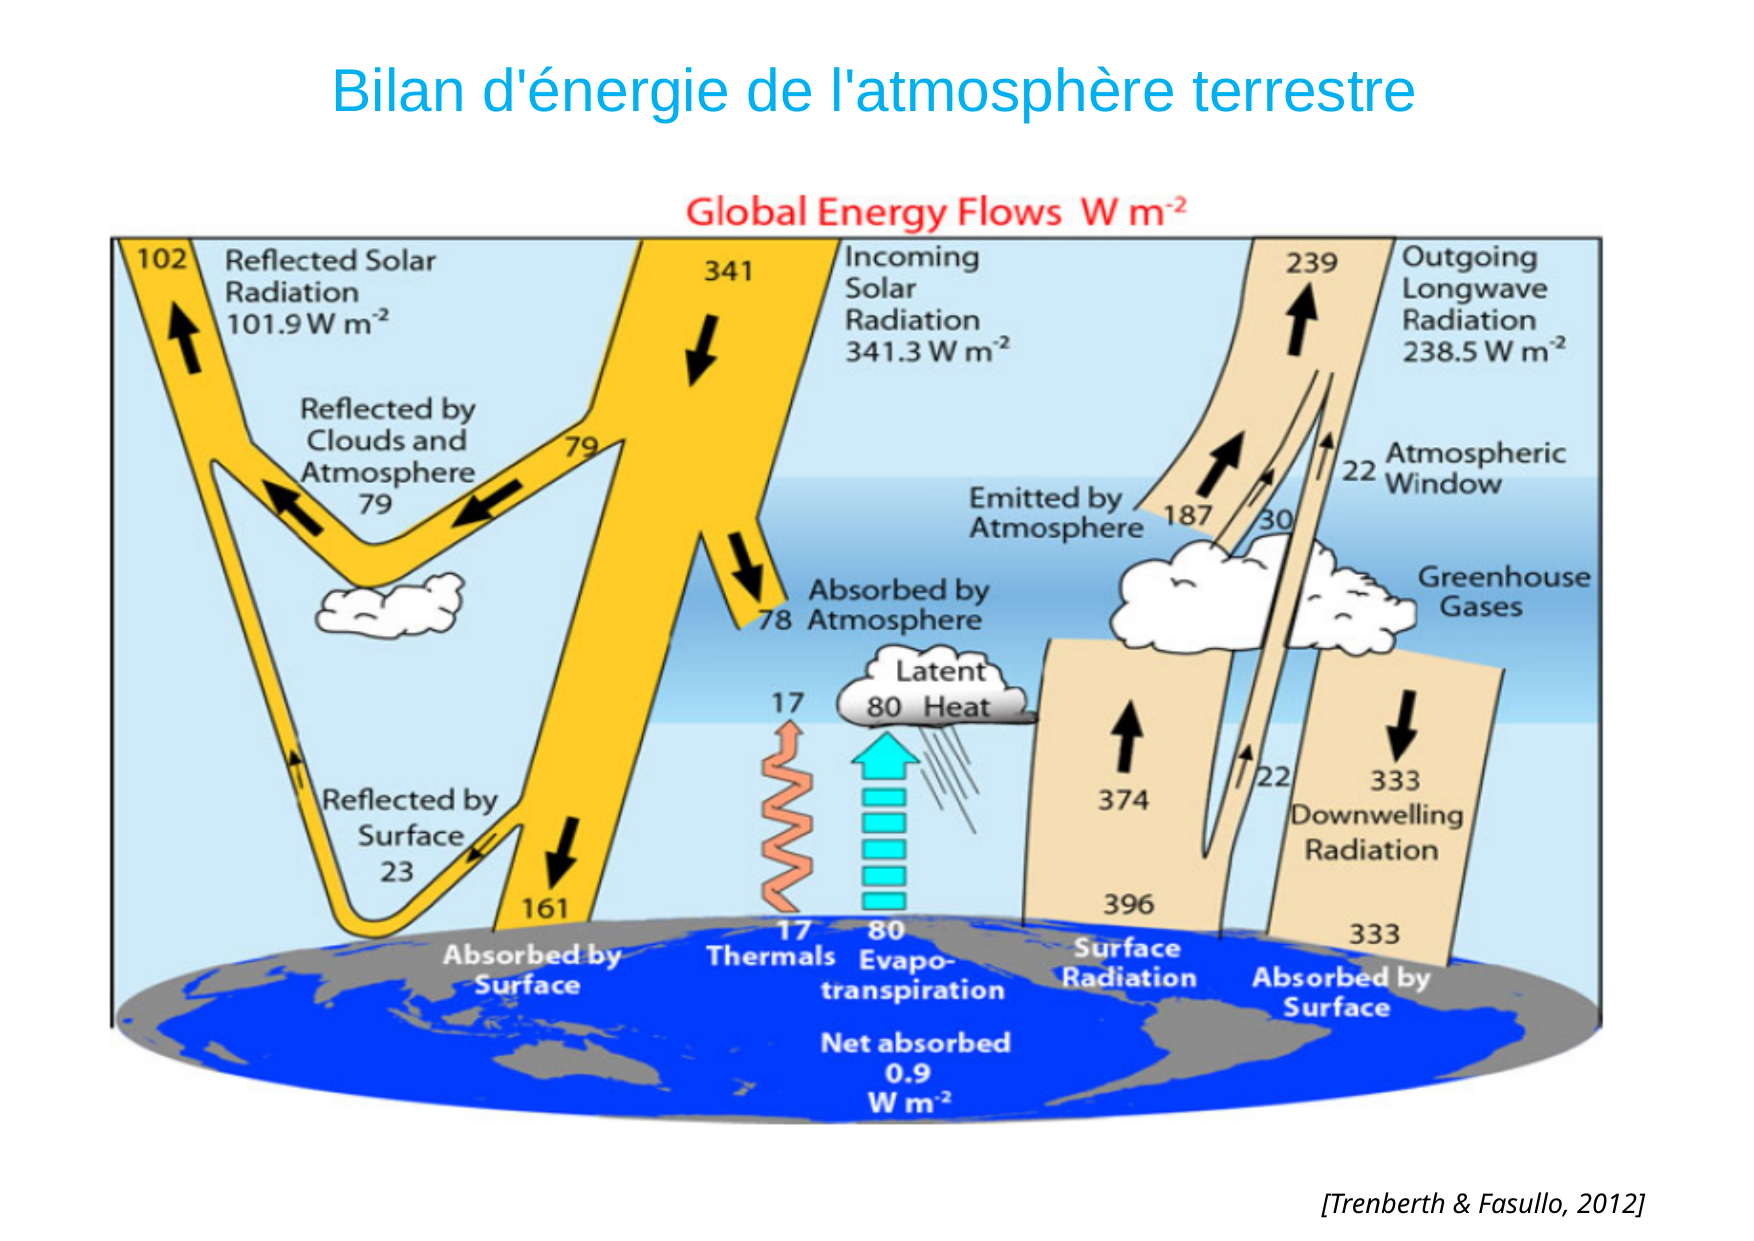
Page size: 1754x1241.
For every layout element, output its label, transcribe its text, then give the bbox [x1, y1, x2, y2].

picture [80, 177, 1630, 1143]
text_box [Trenberth & Fasullo, 2012] [1301, 1177, 1736, 1229]
text_box Bilan d'énergie de l'atmosphère terrestre [215, 50, 1536, 125]
